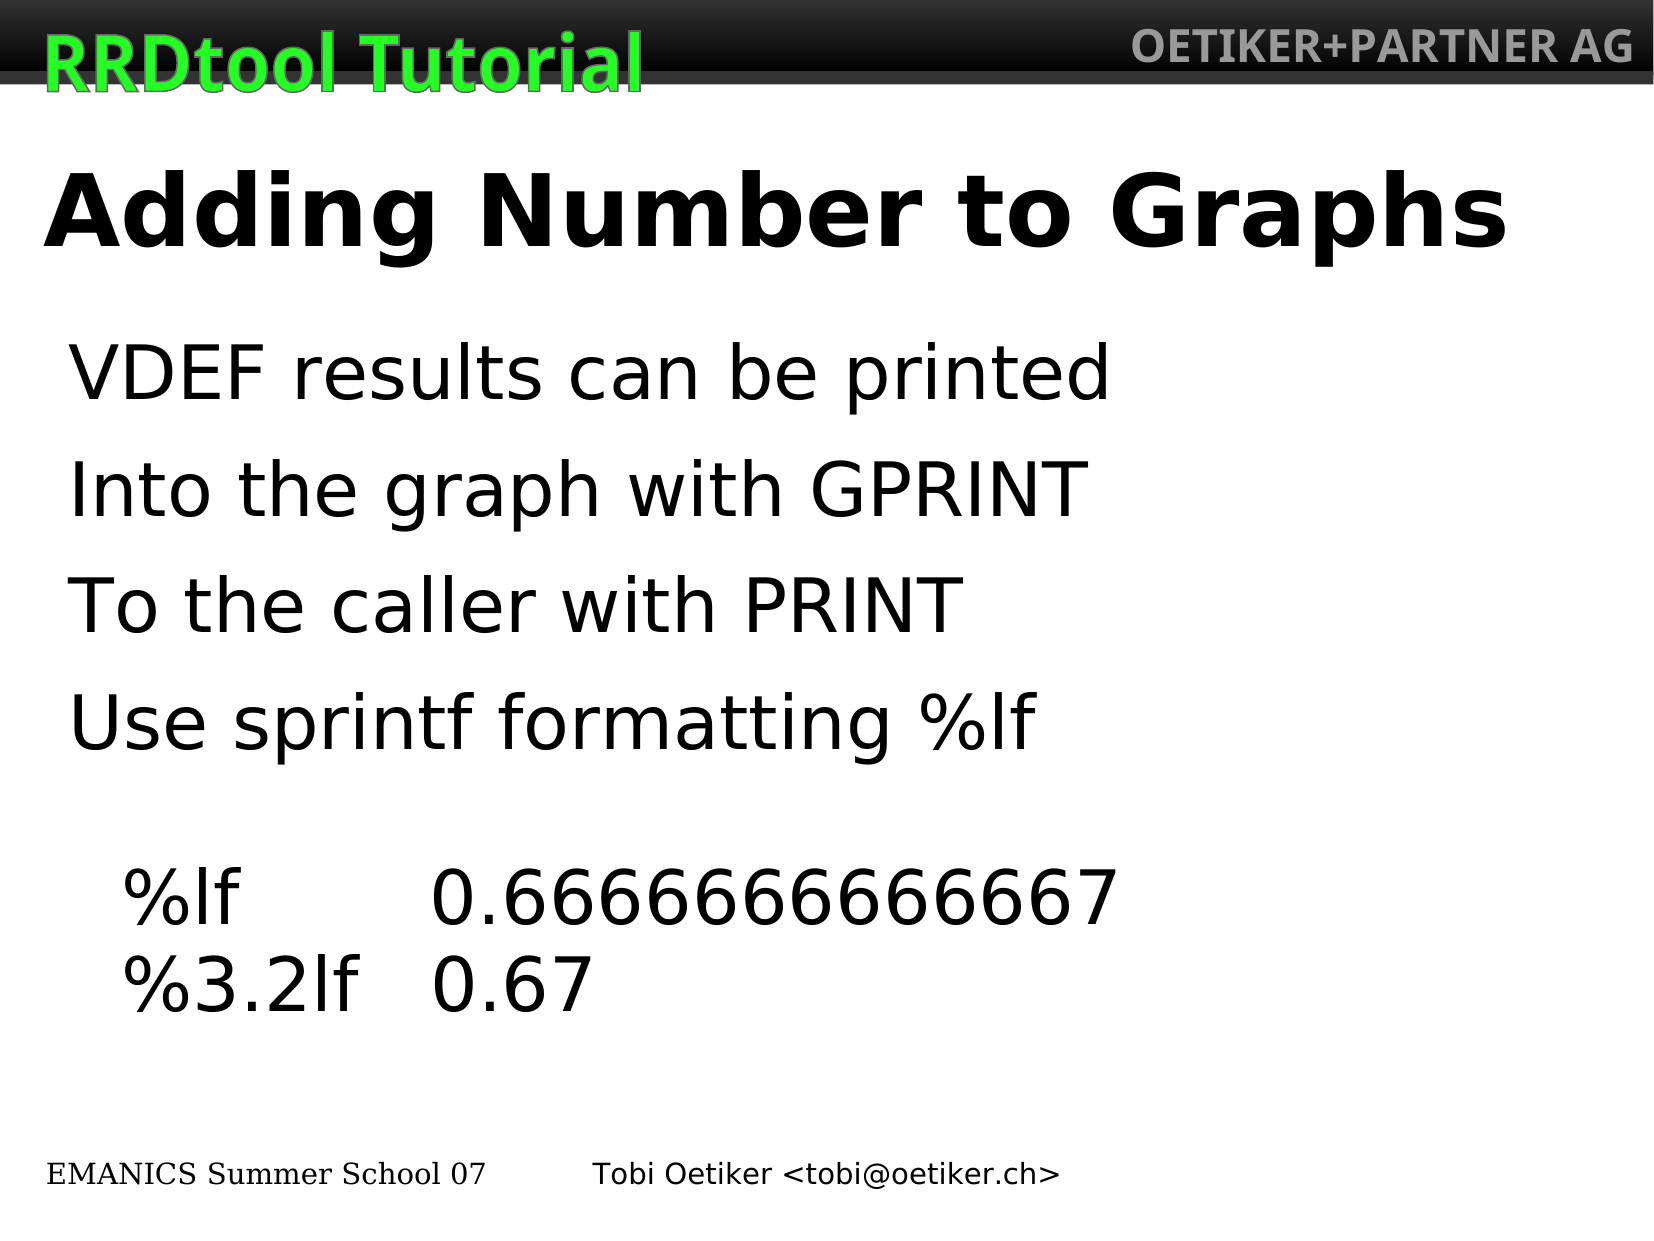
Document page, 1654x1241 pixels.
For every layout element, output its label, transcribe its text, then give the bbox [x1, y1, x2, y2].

title Adding Number to Graphs [43, 137, 1582, 287]
list VDEF results can be printed Into the graph with GPRINT To the caller with PRINT Use sprintf formatting %lf %lf 0.6666666666667 %3.2lf 0.67 [50, 329, 1571, 1099]
